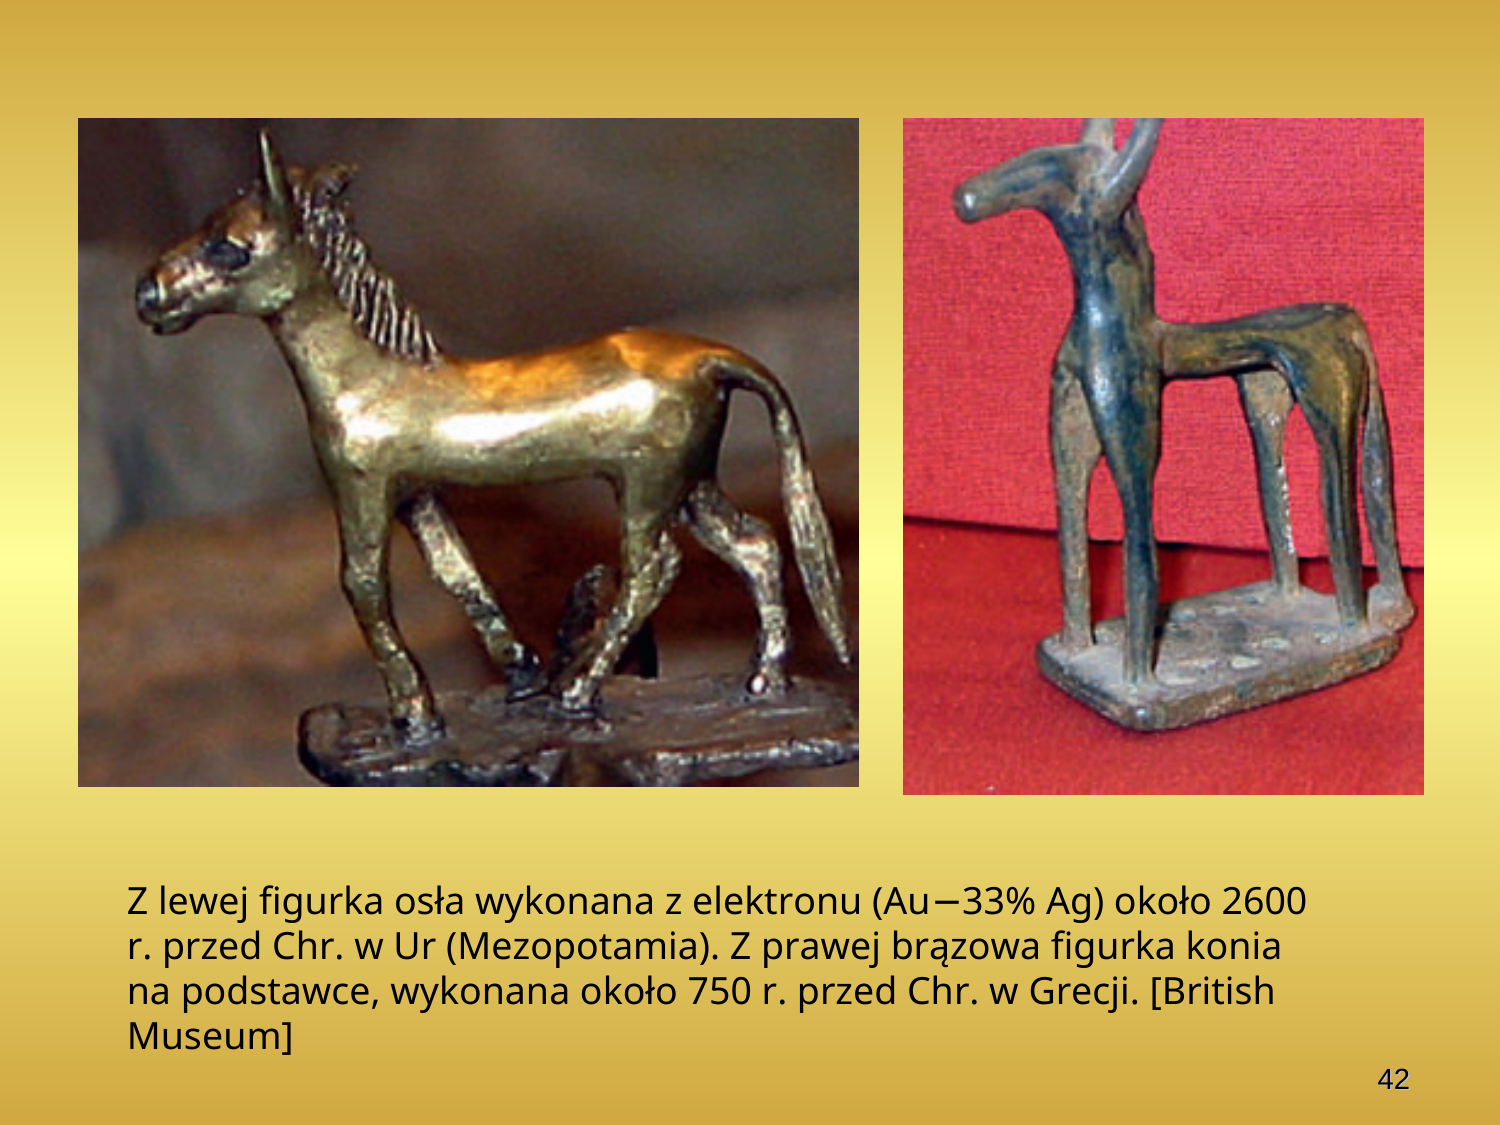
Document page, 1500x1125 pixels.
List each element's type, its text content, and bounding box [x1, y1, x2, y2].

text_box Z lewej figurka osła wykonana z elektronu (Au−33% Ag) około 2600 r. przed Chr. w Ur (Mezopotamia). Z prawej brązowa figurka konia na podstawce, wykonana około 750 r. przed Chr. w Grecji. [British Museum] [112, 869, 1353, 1065]
picture [903, 118, 1424, 795]
text_box [78, 118, 859, 788]
text_box <numer> [1074, 1024, 1426, 1103]
